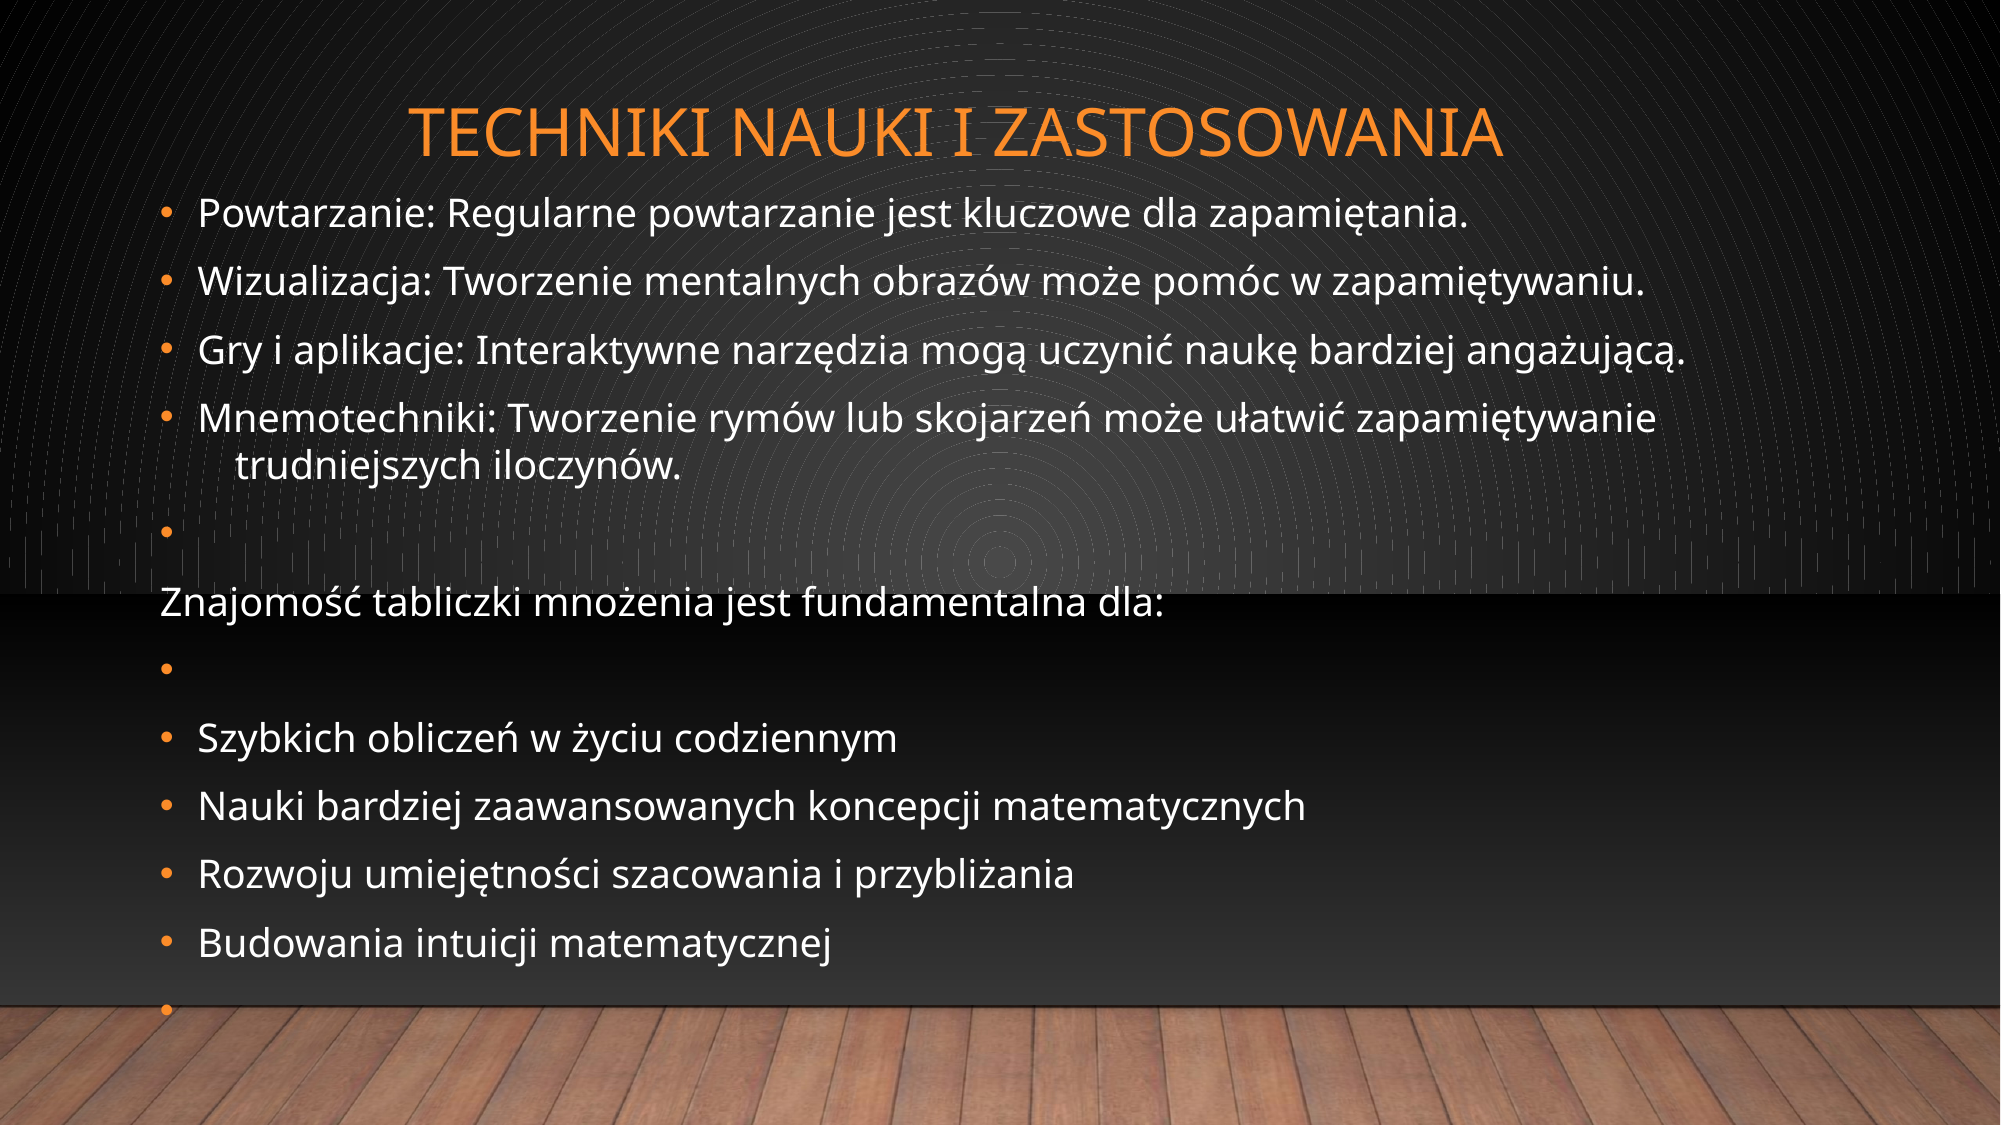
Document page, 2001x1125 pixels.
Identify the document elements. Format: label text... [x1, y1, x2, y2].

list Powtarzanie: Regularne powtarzanie jest kluczowe dla zapamiętania. Wizualizacja: Tworzenie mentalnych obrazów może pomóc w zapamiętywaniu. Gry i aplikacje: Interaktywne narzędzia mogą uczynić naukę bardziej angażującą. Mnemotechniki: Tworzenie rymów lub skojarzeń może ułatwić zapamiętywanie trudniejszych iloczynów. Znajomość tabliczki mnożenia jest fundamentalna dla: Szybkich obliczeń w życiu codziennym Nauki bardziej zaawansowanych koncepcji matematycznych Rozwoju umiejętności szacowania i przybliżania Budowania intuicji matematycznej [145, 180, 1911, 999]
title Techniki nauki I Zastosowania [203, 48, 1728, 180]
